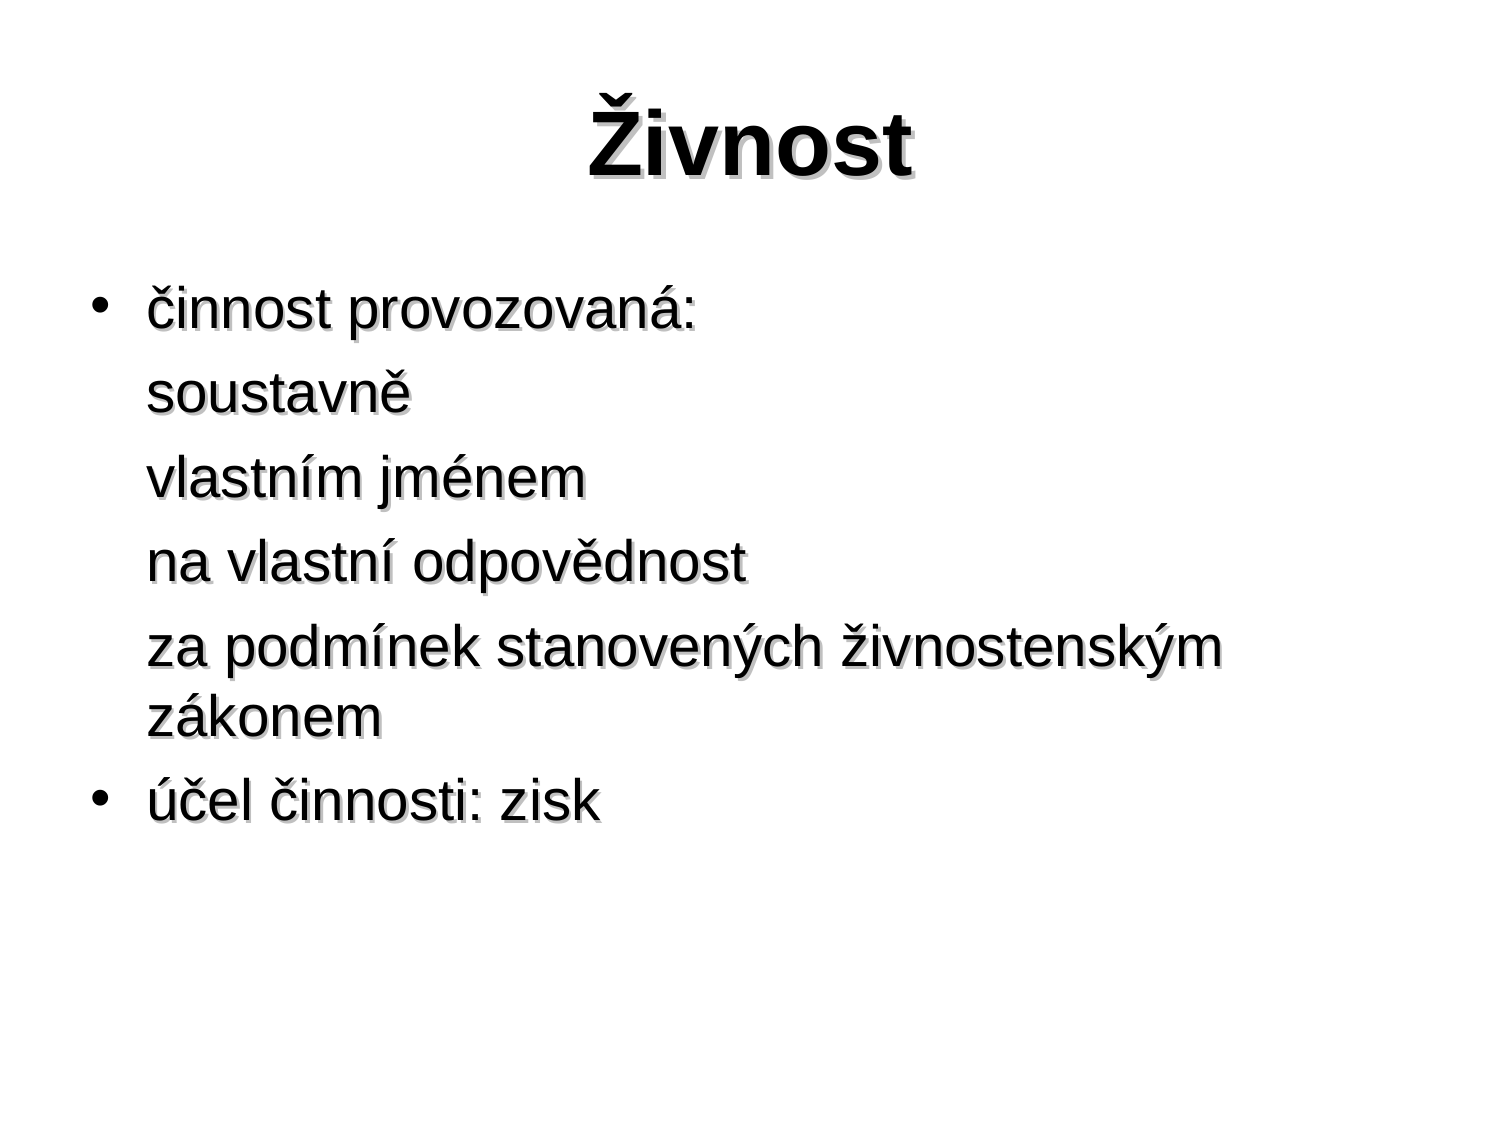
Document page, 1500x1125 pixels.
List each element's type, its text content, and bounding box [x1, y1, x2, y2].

title Živnost [75, 45, 1426, 233]
list činnost provozovaná: soustavně vlastním jménem na vlastní odpovědnost za podmínek stanovených živnostenským zákonem účel činnosti: zisk [75, 262, 1426, 1118]
